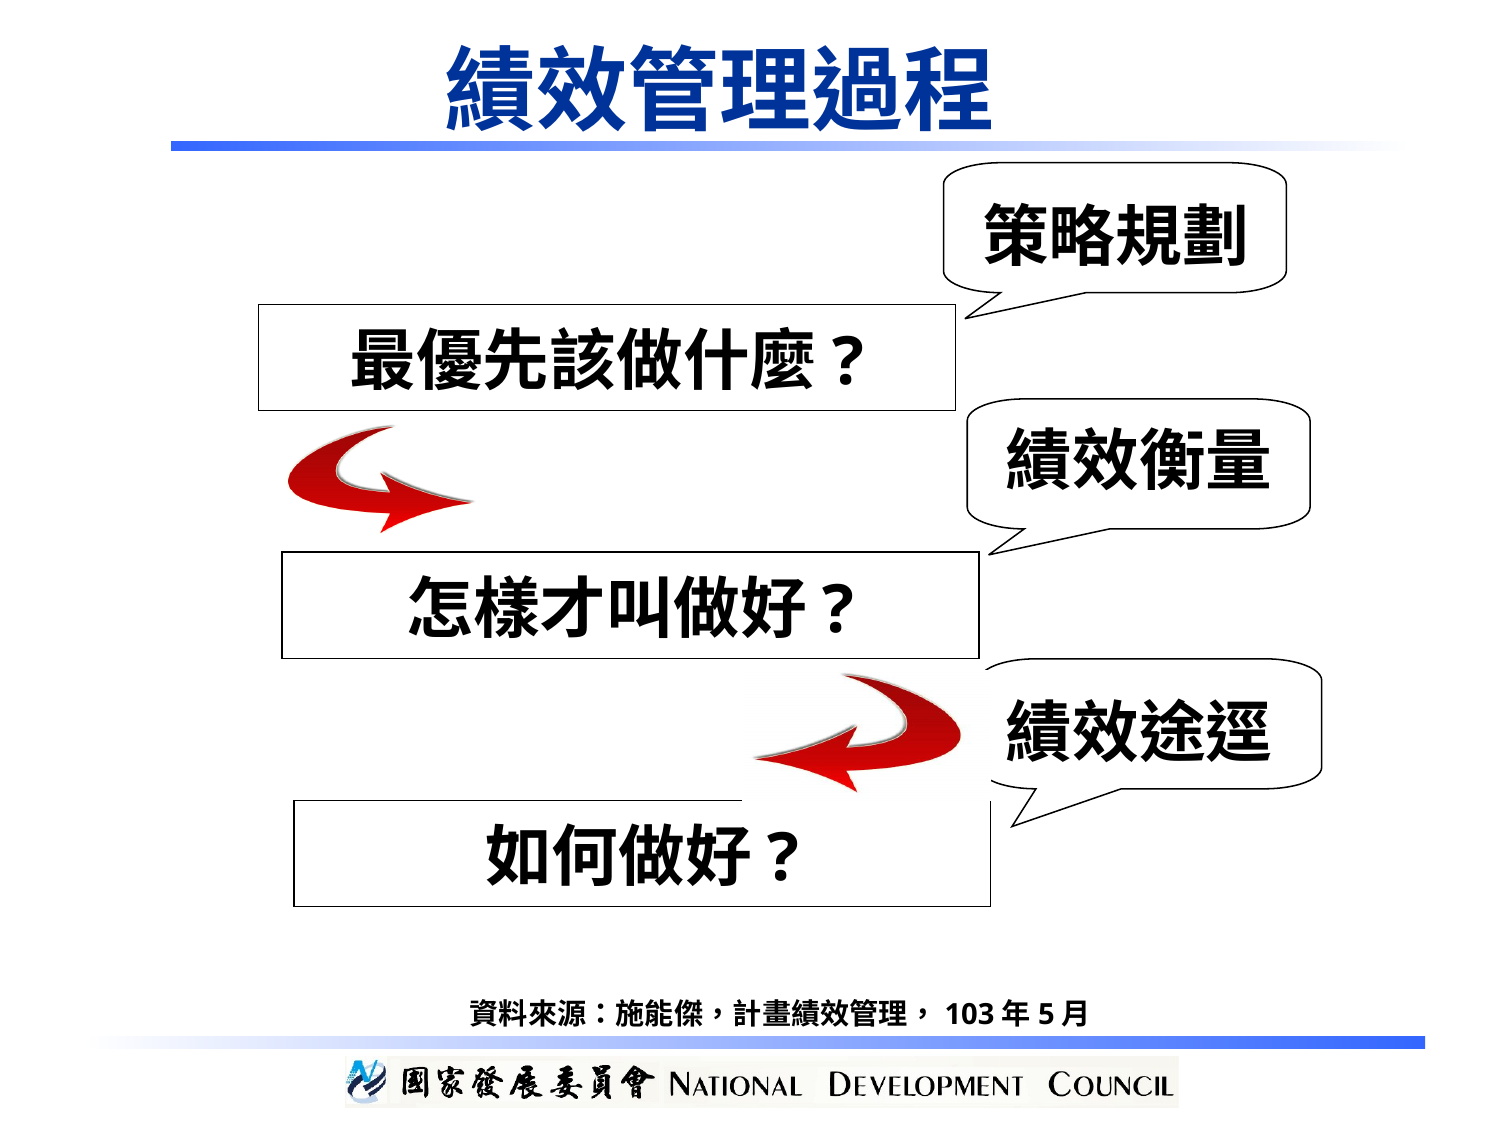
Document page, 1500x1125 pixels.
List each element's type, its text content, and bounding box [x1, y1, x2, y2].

text_box 資料來源：施能傑，計畫績效管理，103年5月 [454, 987, 1081, 1039]
text_box [943, 162, 1287, 319]
picture [742, 670, 991, 801]
text_box 最優先該做什麼? [258, 304, 955, 411]
picture [270, 422, 483, 537]
text_box 20 [1259, 1036, 1263, 1048]
text_box 績效衡量 [990, 410, 1288, 506]
text_box 如何做好? [294, 800, 991, 907]
text_box 績效管理過程 [429, 24, 1010, 150]
text_box [967, 398, 1311, 555]
text_box [986, 658, 1322, 827]
text_box 策略規劃 [967, 186, 1265, 282]
text_box 怎樣才叫做好? [282, 552, 979, 659]
text_box 績效途逕 [991, 682, 1288, 778]
